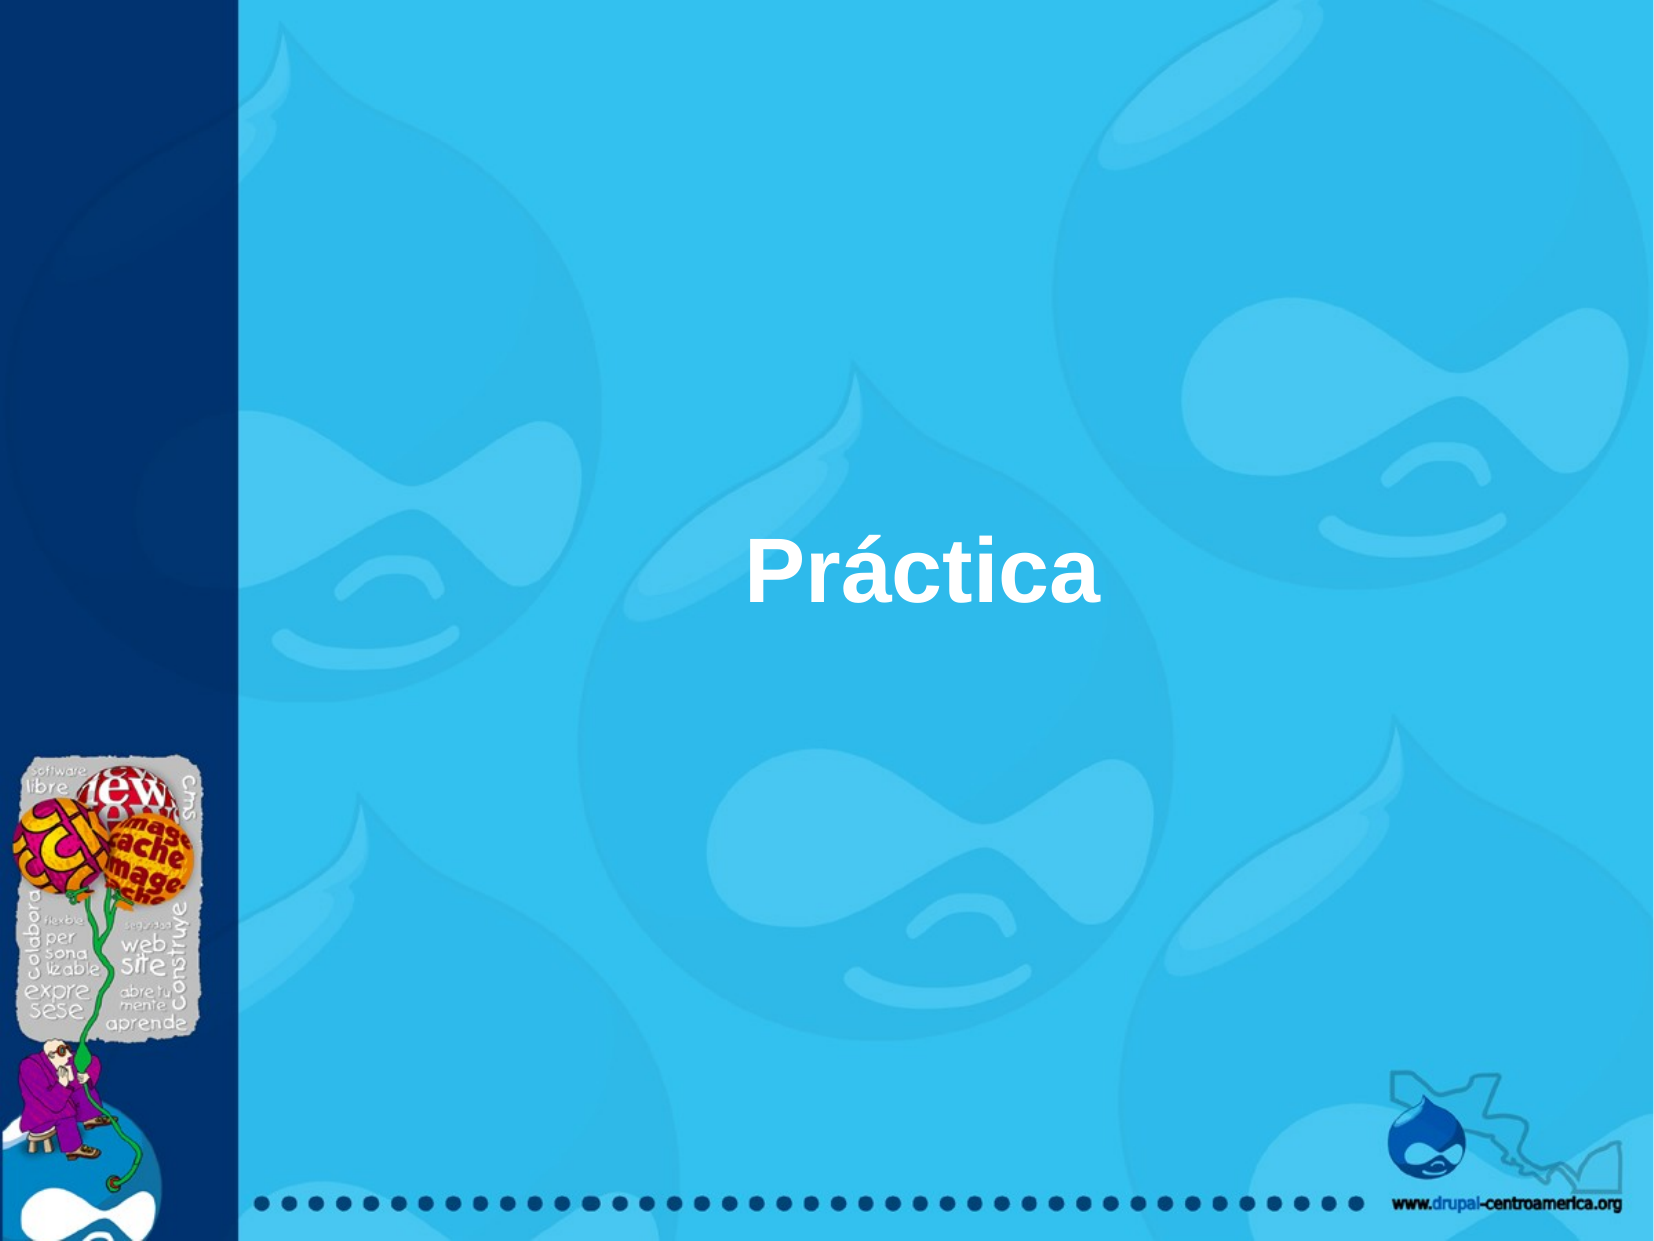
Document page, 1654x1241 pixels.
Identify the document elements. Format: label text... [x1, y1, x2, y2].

picture [0, 0, 1654, 1241]
title Práctica [287, 474, 1559, 668]
